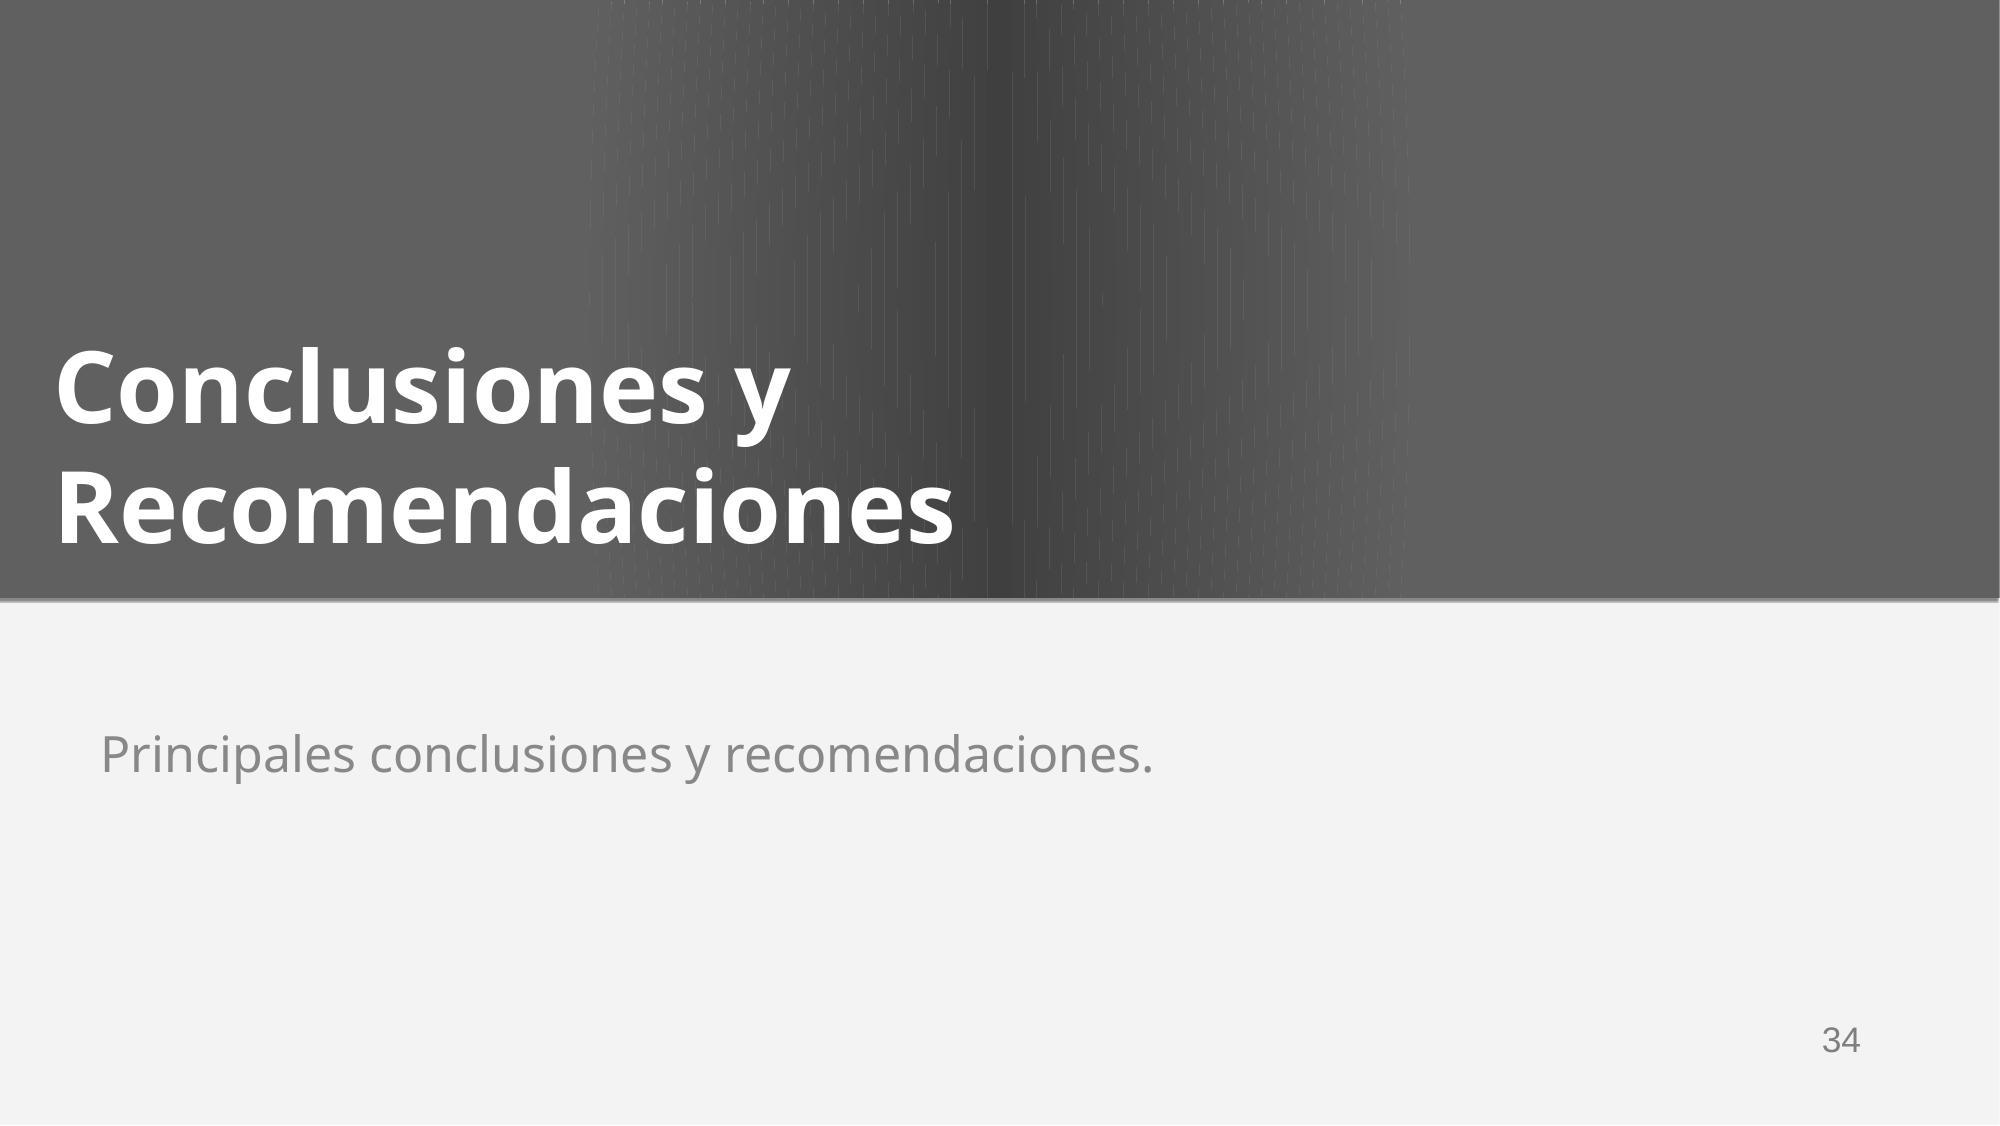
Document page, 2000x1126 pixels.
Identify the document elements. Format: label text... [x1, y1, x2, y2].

slide_number <number> [1412, 1008, 1880, 1069]
text_box Principales conclusiones y recomendaciones. [72, 668, 1928, 806]
text_box [0, 0, 2000, 598]
text_box Conclusiones y Recomendaciones [53, 327, 1697, 560]
